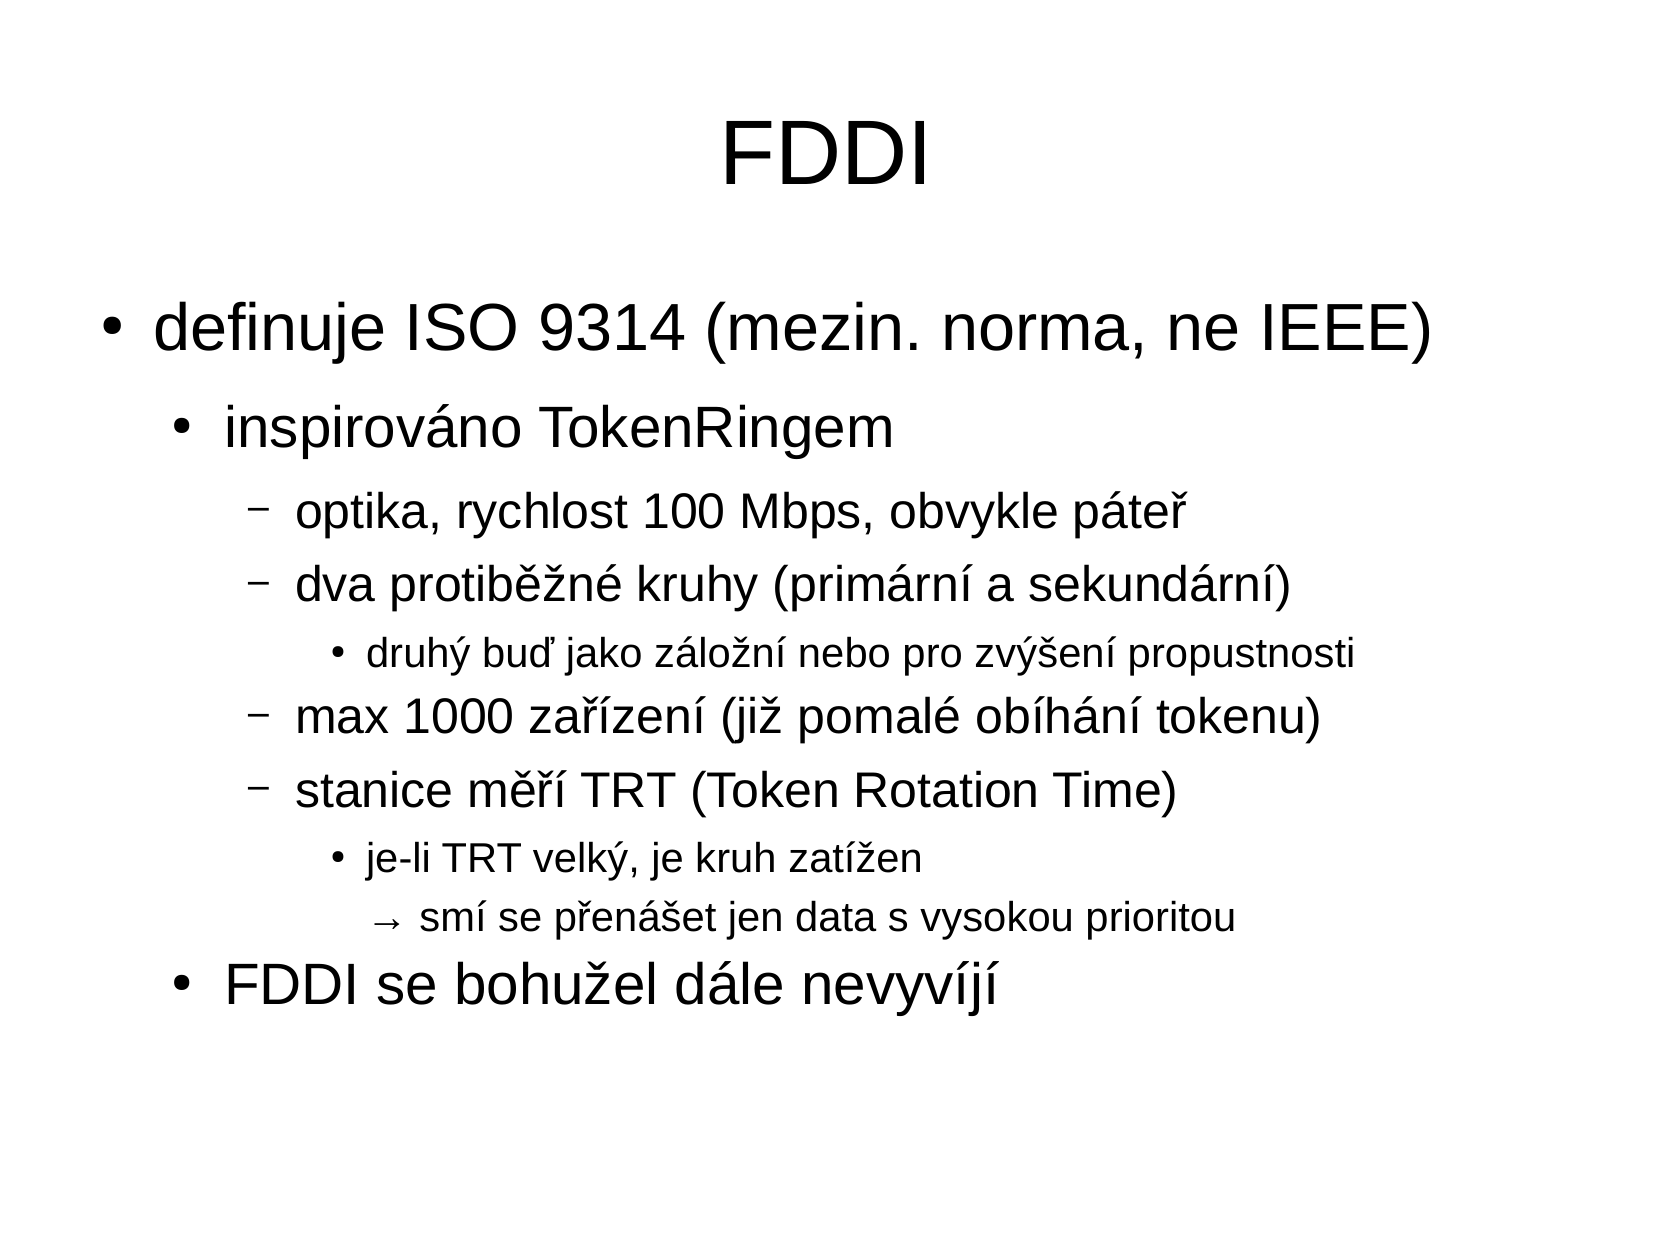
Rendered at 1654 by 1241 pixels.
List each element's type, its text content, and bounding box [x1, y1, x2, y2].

title FDDI [82, 56, 1571, 250]
list definuje ISO 9314 (mezin. norma, ne IEEE) inspirováno TokenRingem optika, rychlost 100 Mbps, obvykle páteř dva protiběžné kruhy (primární a sekundární) druhý buď jako záložní nebo pro zvýšení propustnosti max 1000 zařízení (již pomalé obíhání tokenu) stanice měří TRT (Token Rotation Time) je-li TRT velký, je kruh zatížen → smí se přenášet jen data s vysokou prioritou FDDI se bohužel dále nevyvíjí [82, 290, 1571, 1125]
